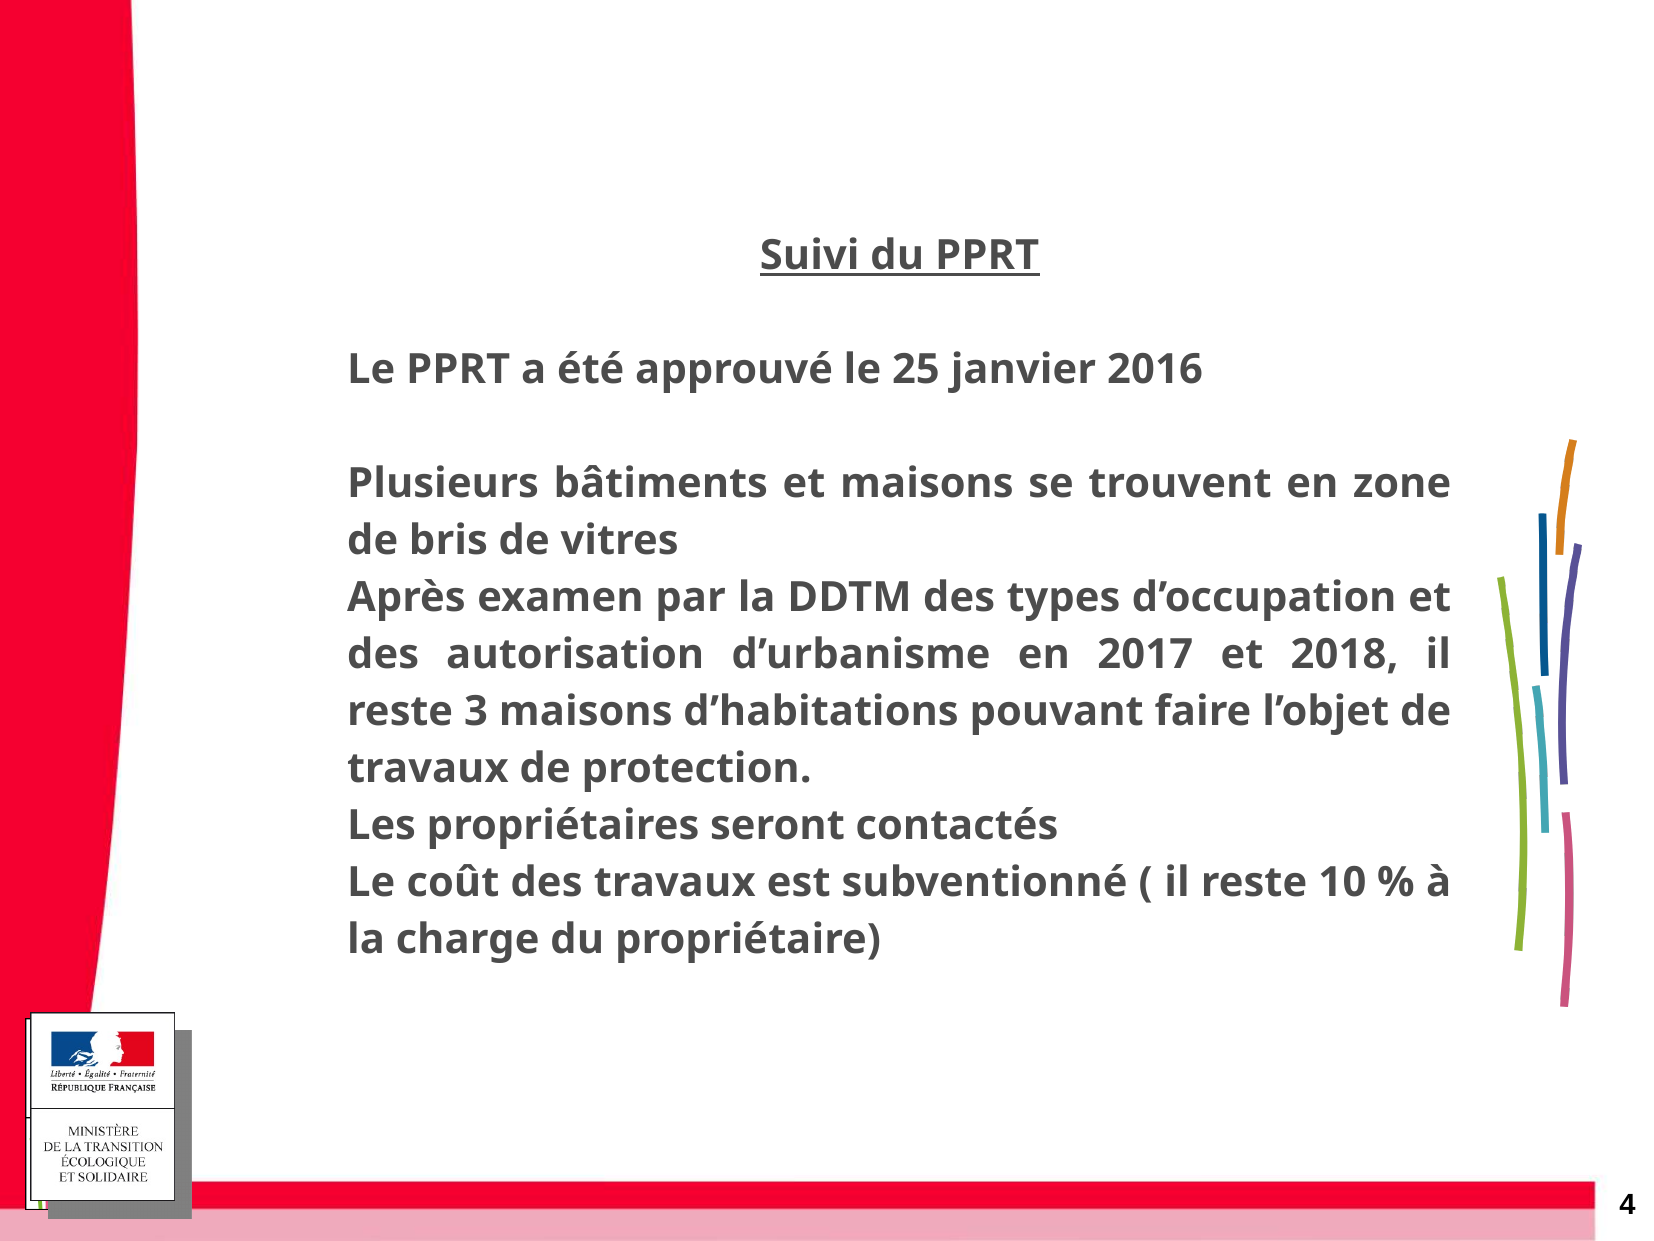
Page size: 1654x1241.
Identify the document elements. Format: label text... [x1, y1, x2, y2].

picture [0, 0, 1654, 1241]
text_box Suivi du PPRT Le PPRT a été approuvé le 25 janvier 2016 Plusieurs bâtiments et maisons se trouvent en zone de bris de vitres Après examen par la DDTM des types d’occupation et des autorisation d’urbanisme en 2017 et 2018, il reste 3 maisons d’habitations pouvant faire l’objet de travaux de protection. Les propriétaires seront contactés Le coût des travaux est subventionné ( il reste 10 % à la charge du propriétaire) [347, 271, 1453, 1033]
